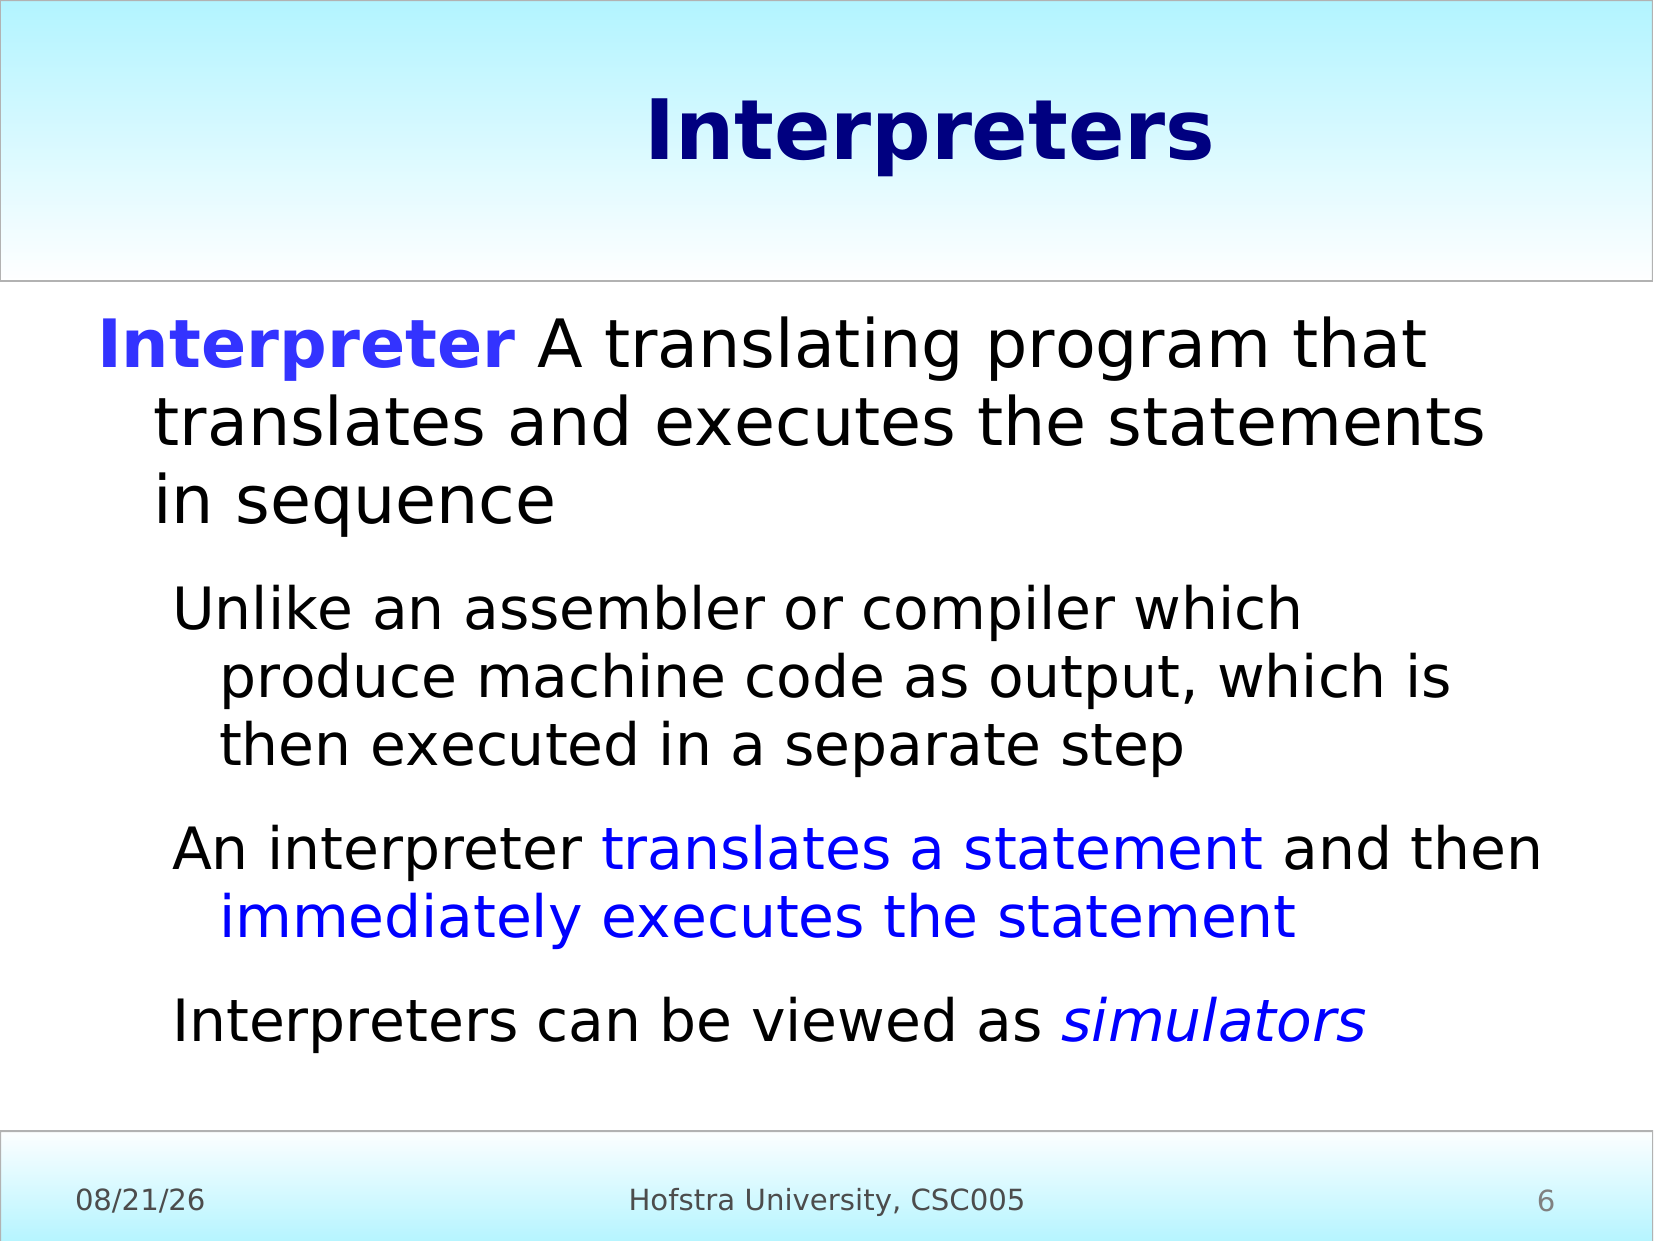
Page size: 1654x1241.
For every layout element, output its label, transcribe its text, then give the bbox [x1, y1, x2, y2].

list Interpreter A translating program that translates and executes the statements in sequence Unlike an assembler or compiler which produce machine code as output, which is then executed in a separate step An interpreter translates a statement and then immediately executes the statement Interpreters can be viewed as simulators [82, 298, 1571, 1241]
title Interpreters [247, 27, 1612, 235]
